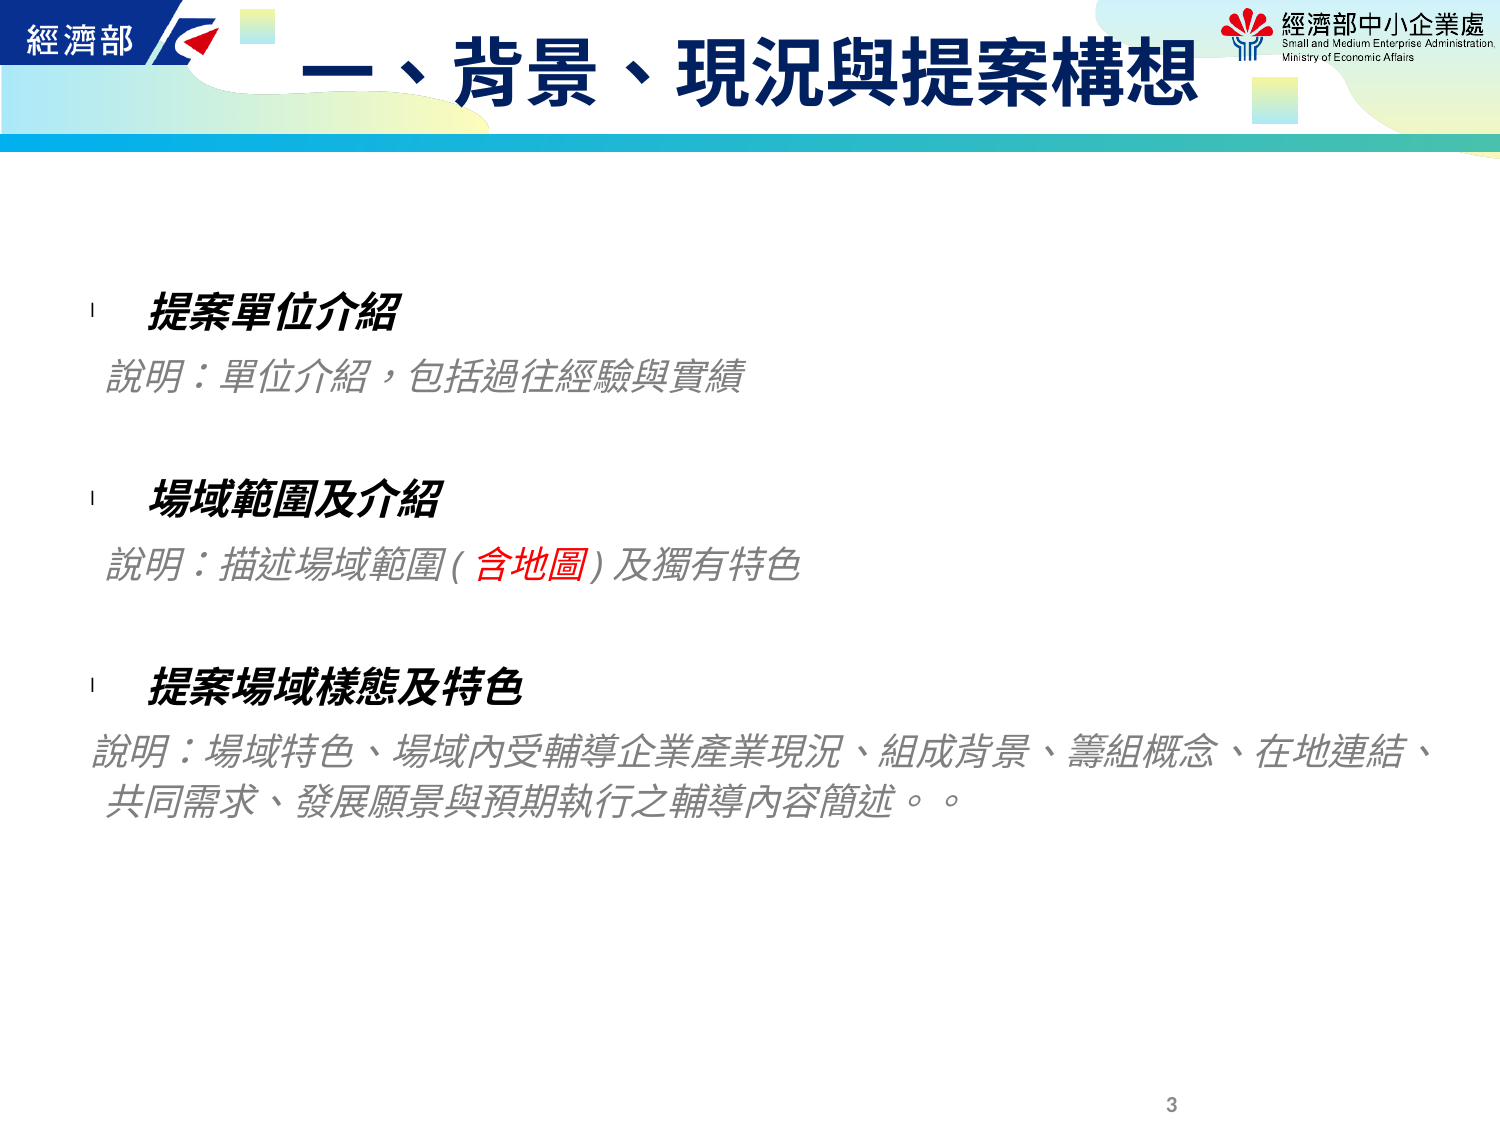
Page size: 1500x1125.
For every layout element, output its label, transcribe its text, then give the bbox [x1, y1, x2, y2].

title 一、背景、現況與提案構想 [0, 0, 1500, 142]
text_box 2 [1150, 1073, 1500, 1125]
text_box 提案單位介紹 說明：單位介紹，包括過往經驗與實績 場域範圍及介紹 說明：描述場域範圍(含地圖)及獨有特色 提案場域樣態及特色 說明：場域特色、場域內受輔導企業產業現況、組成背景、籌組概念、在地連結、共同需求、發展願景與預期執行之輔導內容簡述。。 [75, 277, 1426, 937]
